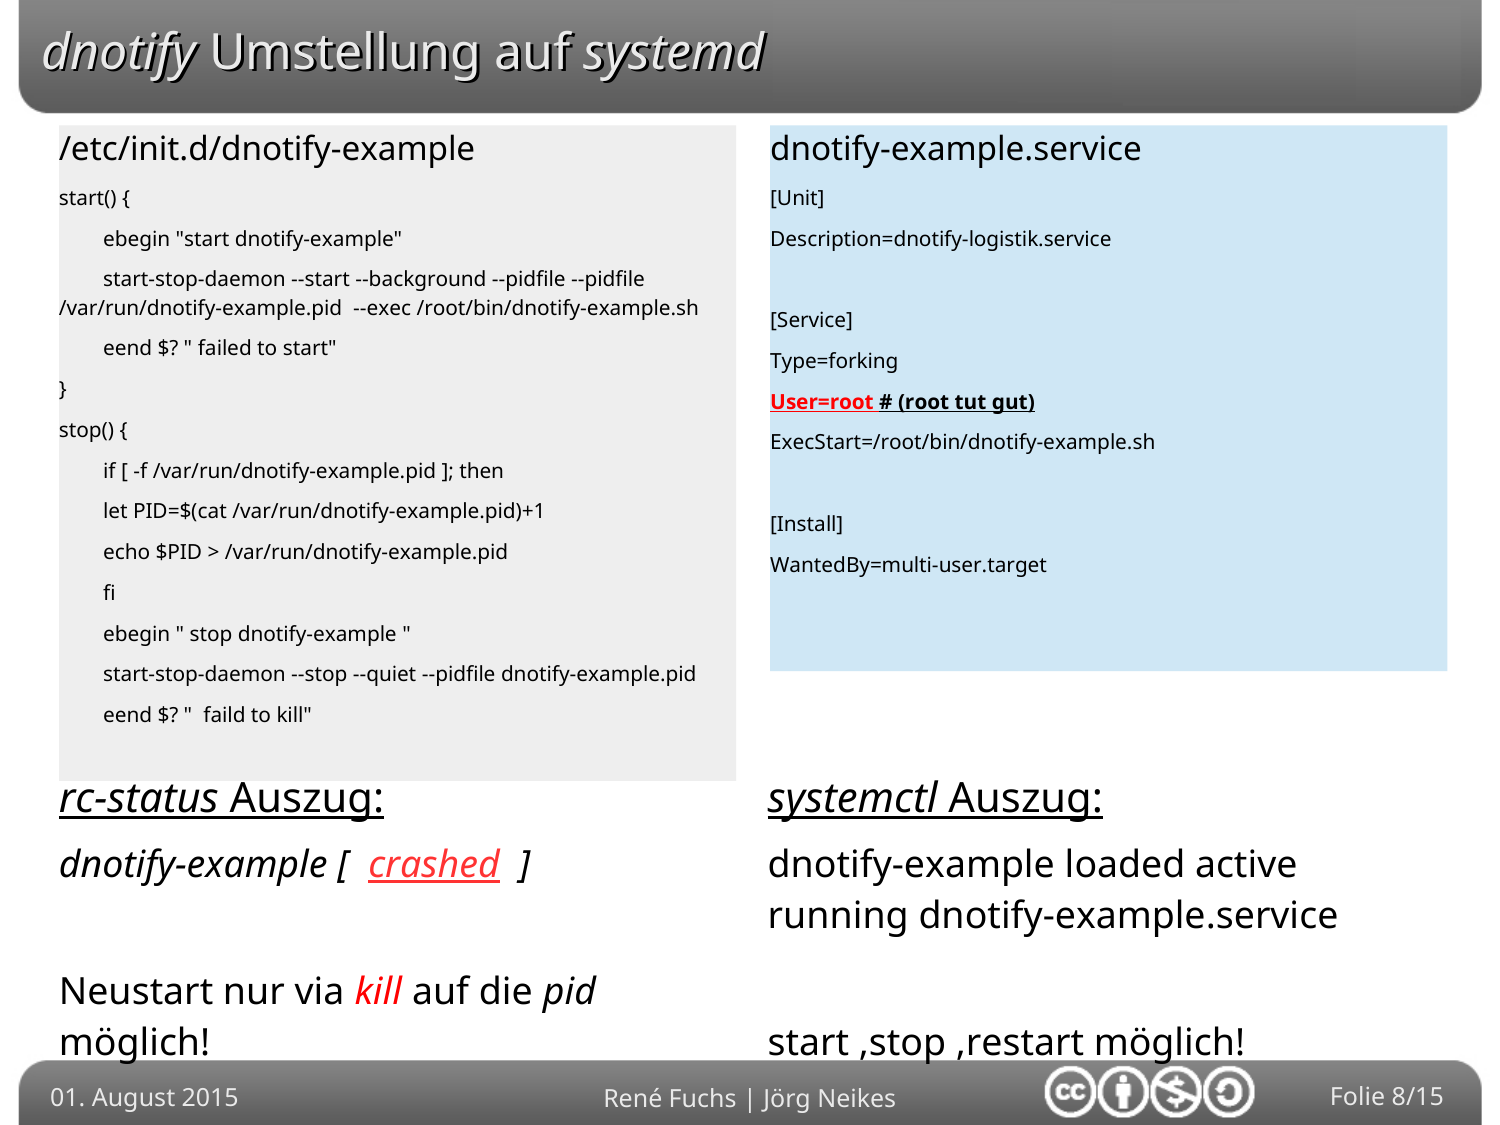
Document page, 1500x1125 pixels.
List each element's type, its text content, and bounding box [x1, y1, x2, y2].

picture [0, 0, 1500, 1125]
list dnotify-example.service [Unit] Description=dnotify-logistik.service [Service] Type=forking User=root # (root tut gut) ExecStart=/root/bin/dnotify-example.sh [Install] WantedBy=multi-user.target [770, 125, 1448, 618]
list rc-status Auszug: dnotify-example [ crashed ] Neustart nur via kill auf die pid möglich! [59, 767, 737, 1031]
title dnotify Umstellung auf systemd [41, 0, 1002, 123]
list systemctl Auszug: dnotify-example loaded active running dnotify-example.service start ,stop ,restart möglich! [767, 767, 1445, 1034]
list /etc/init.d/dnotify-example start() { ebegin "start dnotify-example" start-stop-daemon --start --background --pidfile --pidfile /var/run/dnotify-example.pid --exec /root/bin/dnotify-example.sh eend $? " failed to start" } stop() { if [ -f /var/run/dnotify-example.pid ]; then let PID=$(cat /var/run/dnotify-example.pid)+1 echo $PID > /var/run/dnotify-example.pid fi ebegin " stop dnotify-example " start-stop-daemon --stop --quiet --pidfile dnotify-example.pid eend $? " faild to kill" [59, 125, 737, 741]
